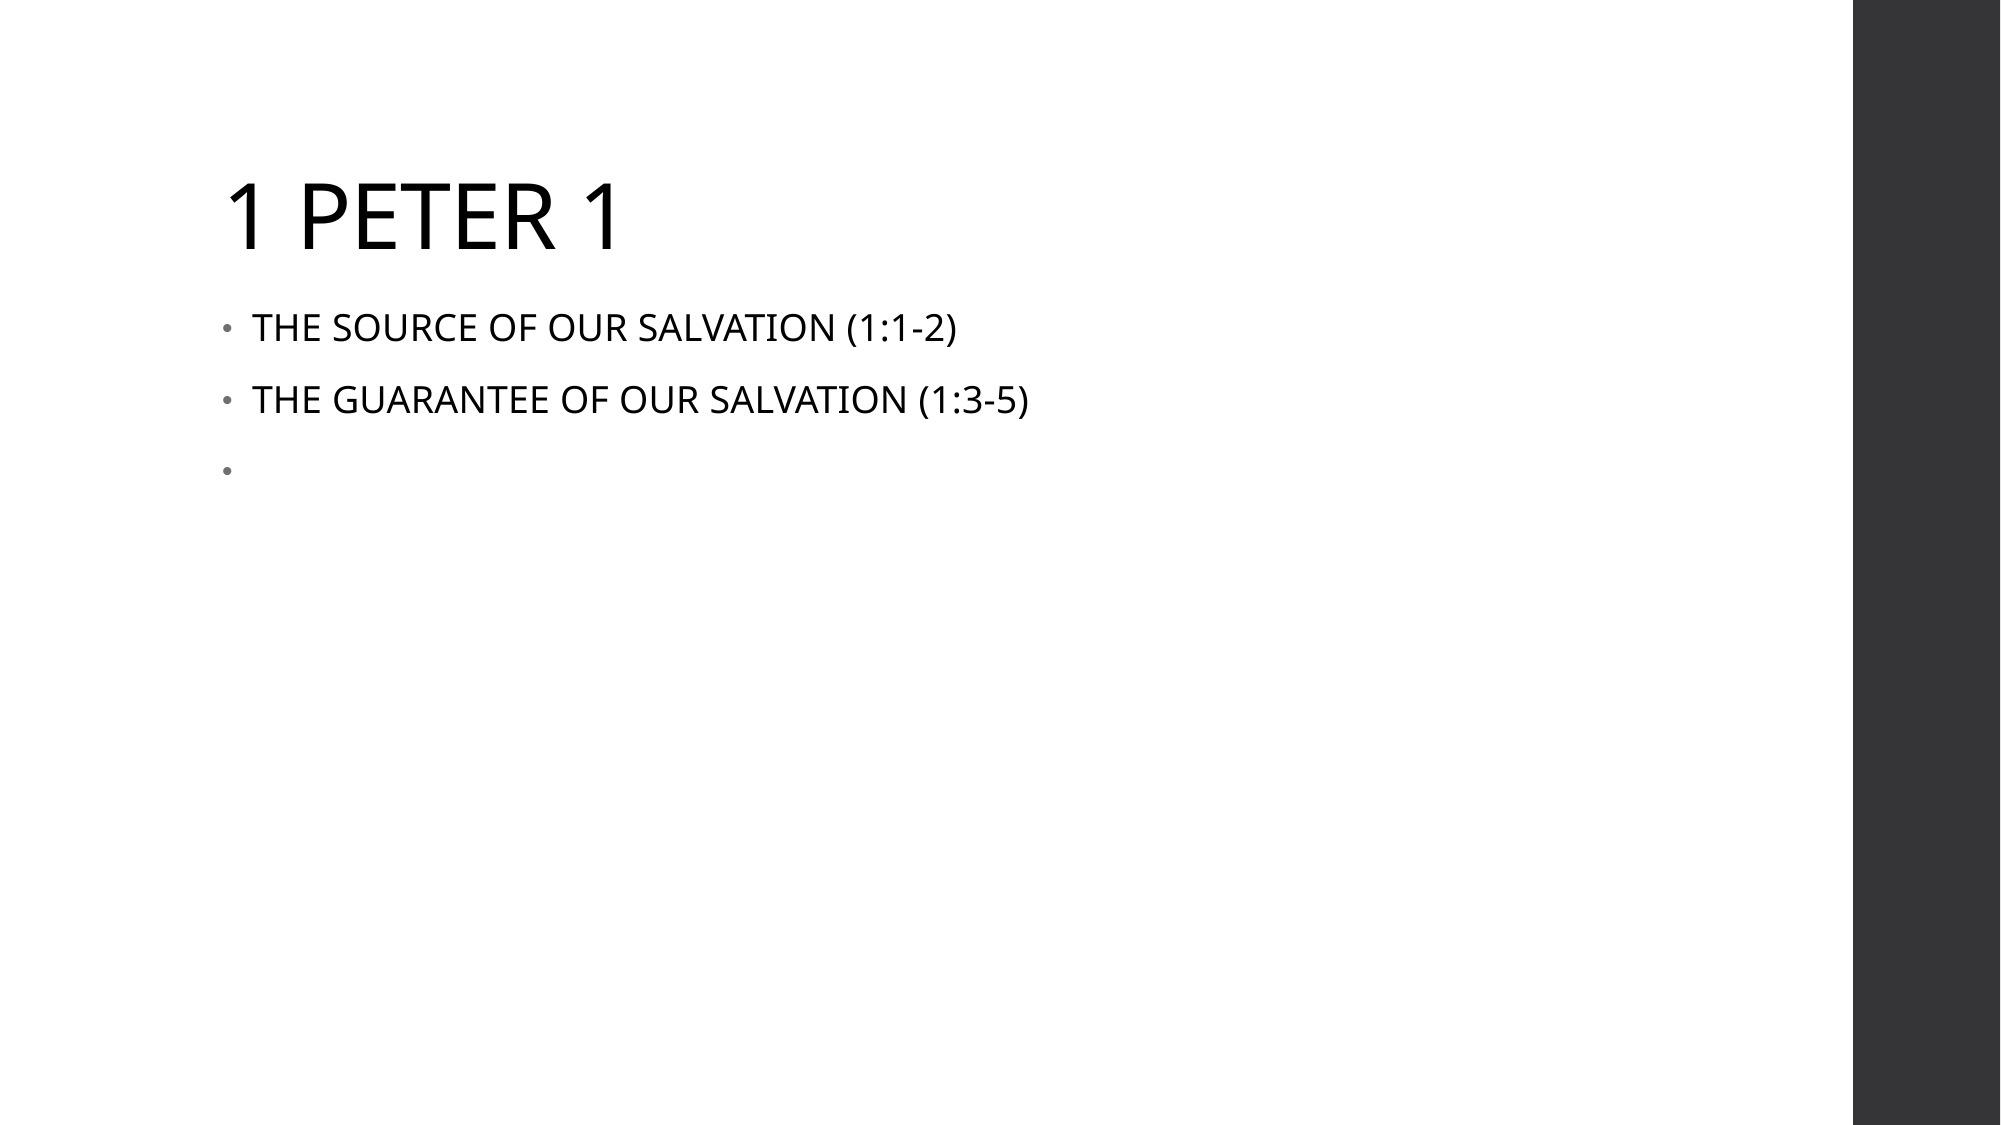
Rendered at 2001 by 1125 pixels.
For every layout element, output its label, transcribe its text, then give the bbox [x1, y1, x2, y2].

title 1 PETER 1 [206, 60, 1797, 278]
list THE SOURCE OF OUR SALVATION (1:1-2) THE GUARANTEE OF OUR SALVATION (1:3-5) [206, 299, 1617, 1014]
